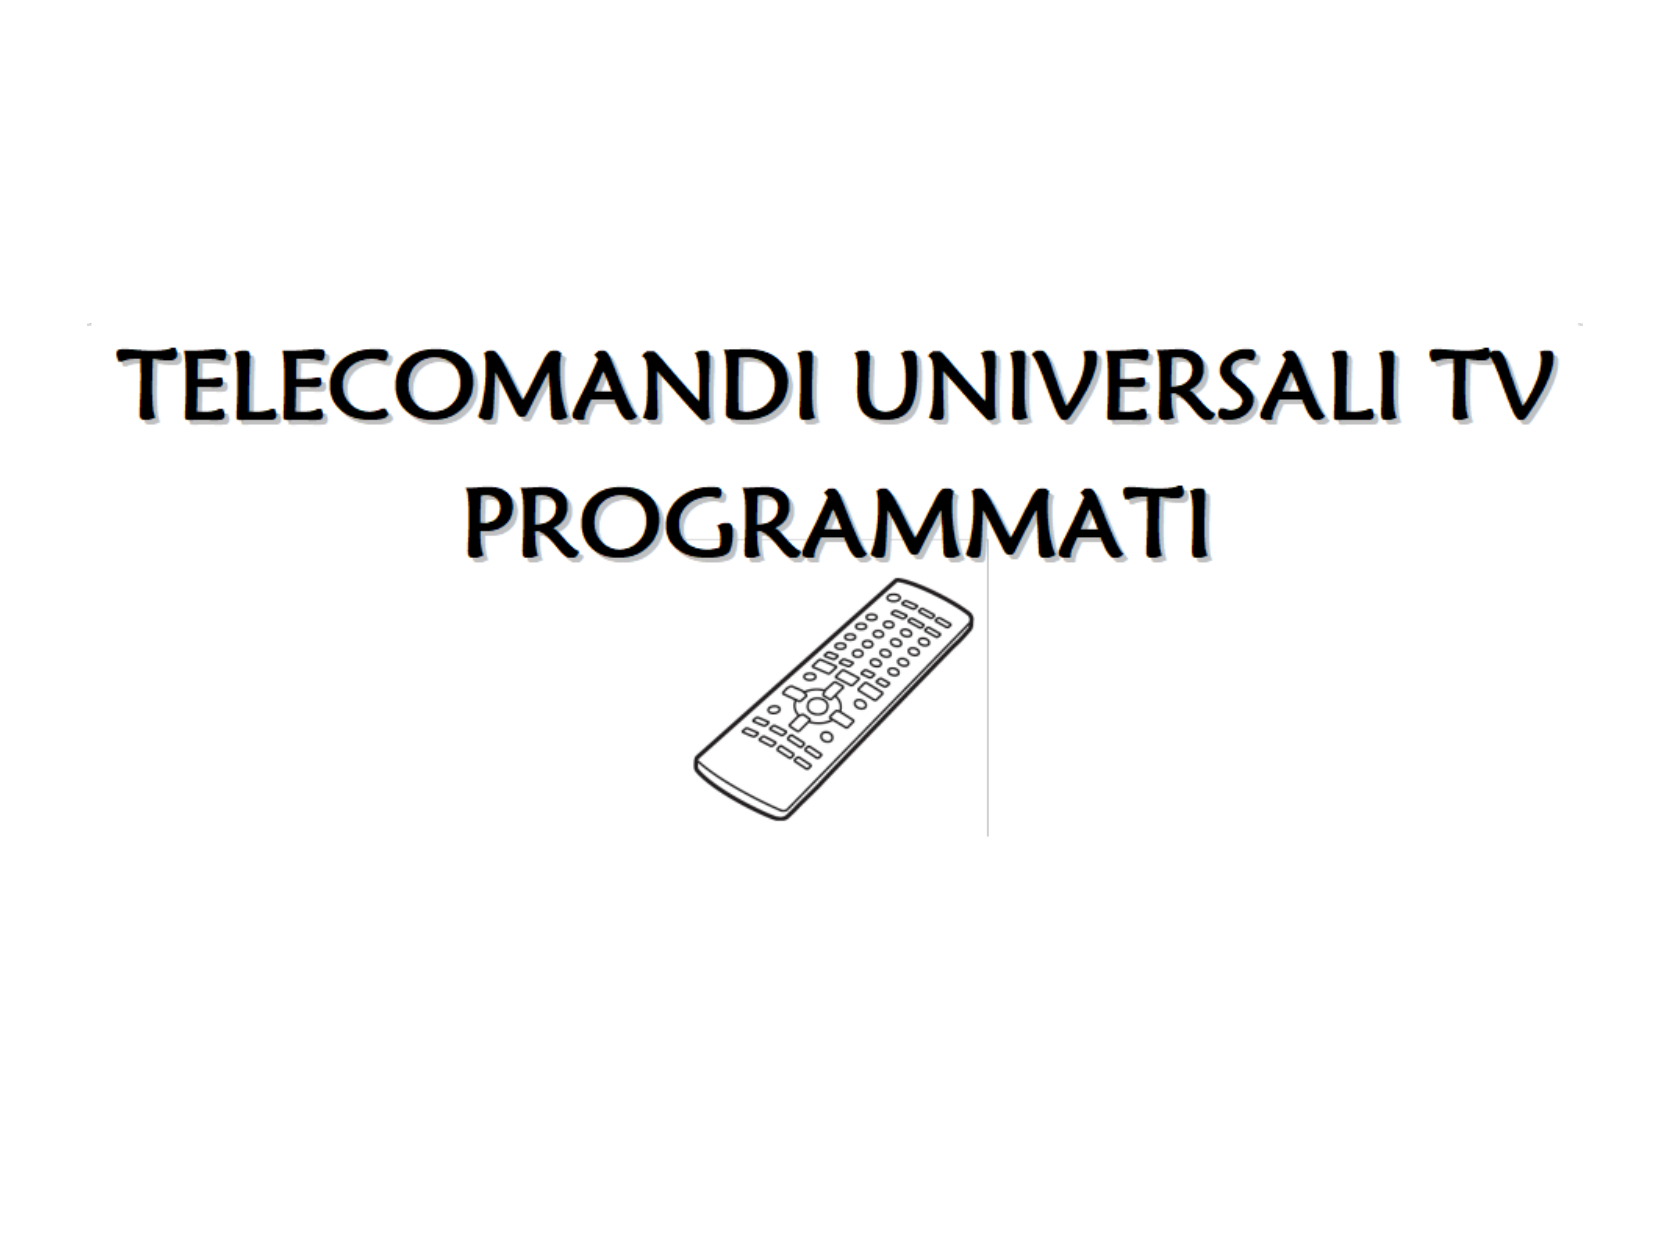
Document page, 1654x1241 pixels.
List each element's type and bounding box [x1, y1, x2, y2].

picture [87, 323, 1583, 923]
